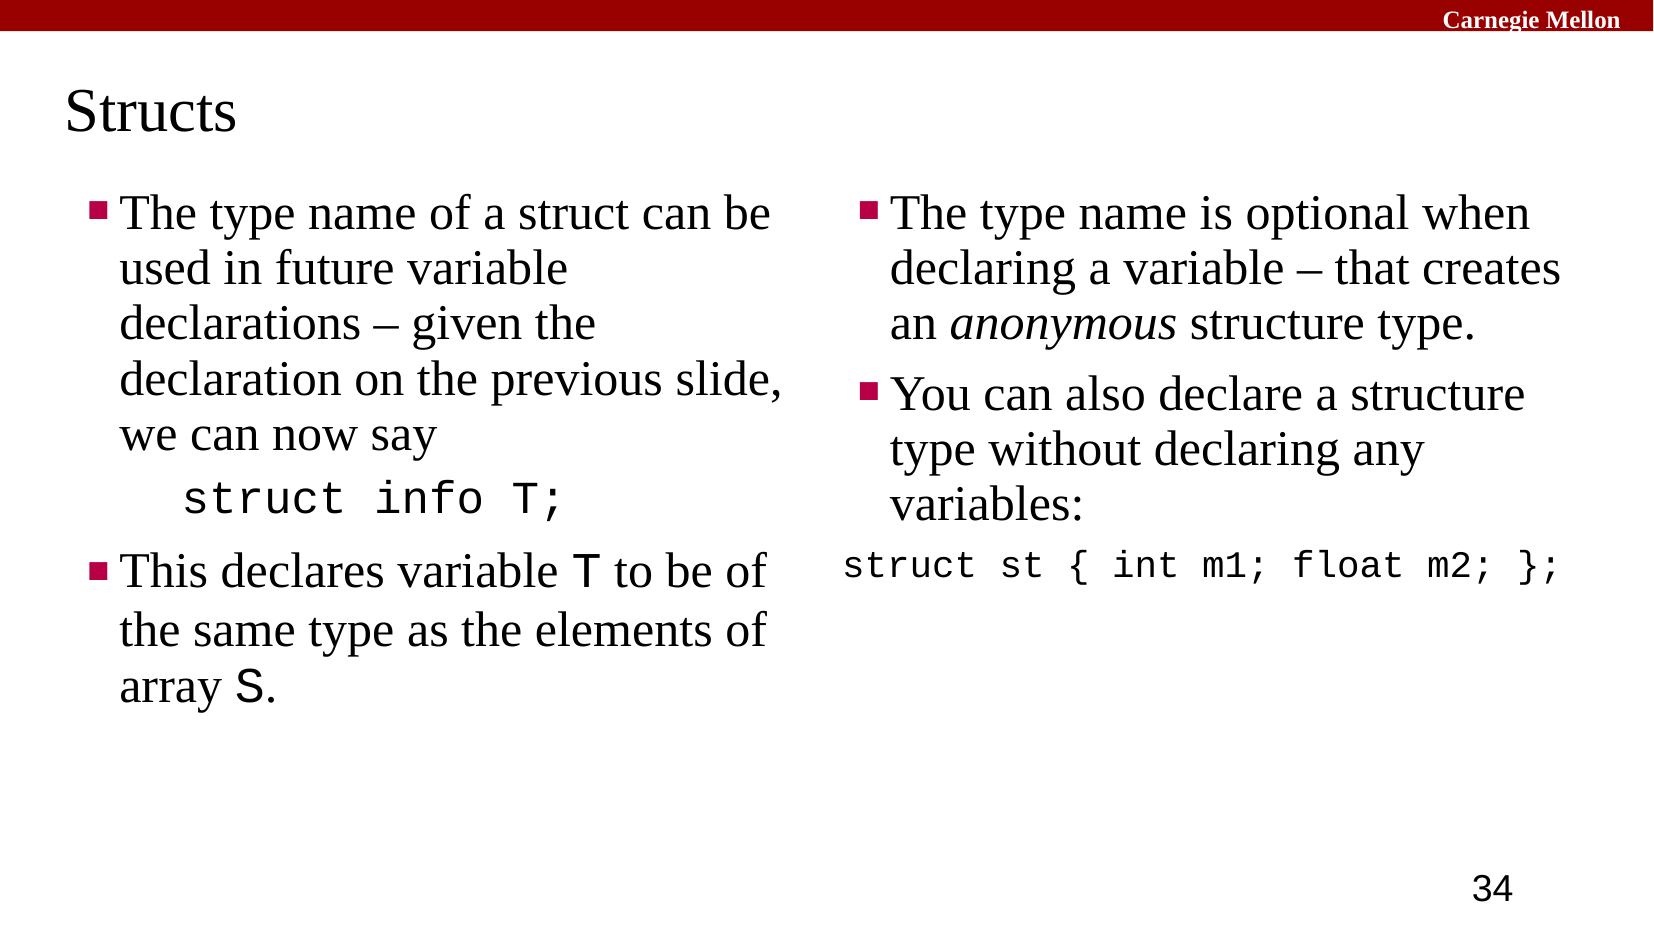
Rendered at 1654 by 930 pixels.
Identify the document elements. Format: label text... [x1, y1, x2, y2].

title Structs [64, 58, 1576, 163]
list The type name is optional when declaring a variable – that creates an anonymous structure type. You can also declare a structure type without declaring any variables: struct st { int m1; float m2; }; [842, 184, 1576, 859]
list The type name of a struct can be used in future variable declarations – given the declaration on the previous slide, we can now say struct info T; This declares variable T to be of the same type as the elements of array S. [71, 184, 806, 859]
